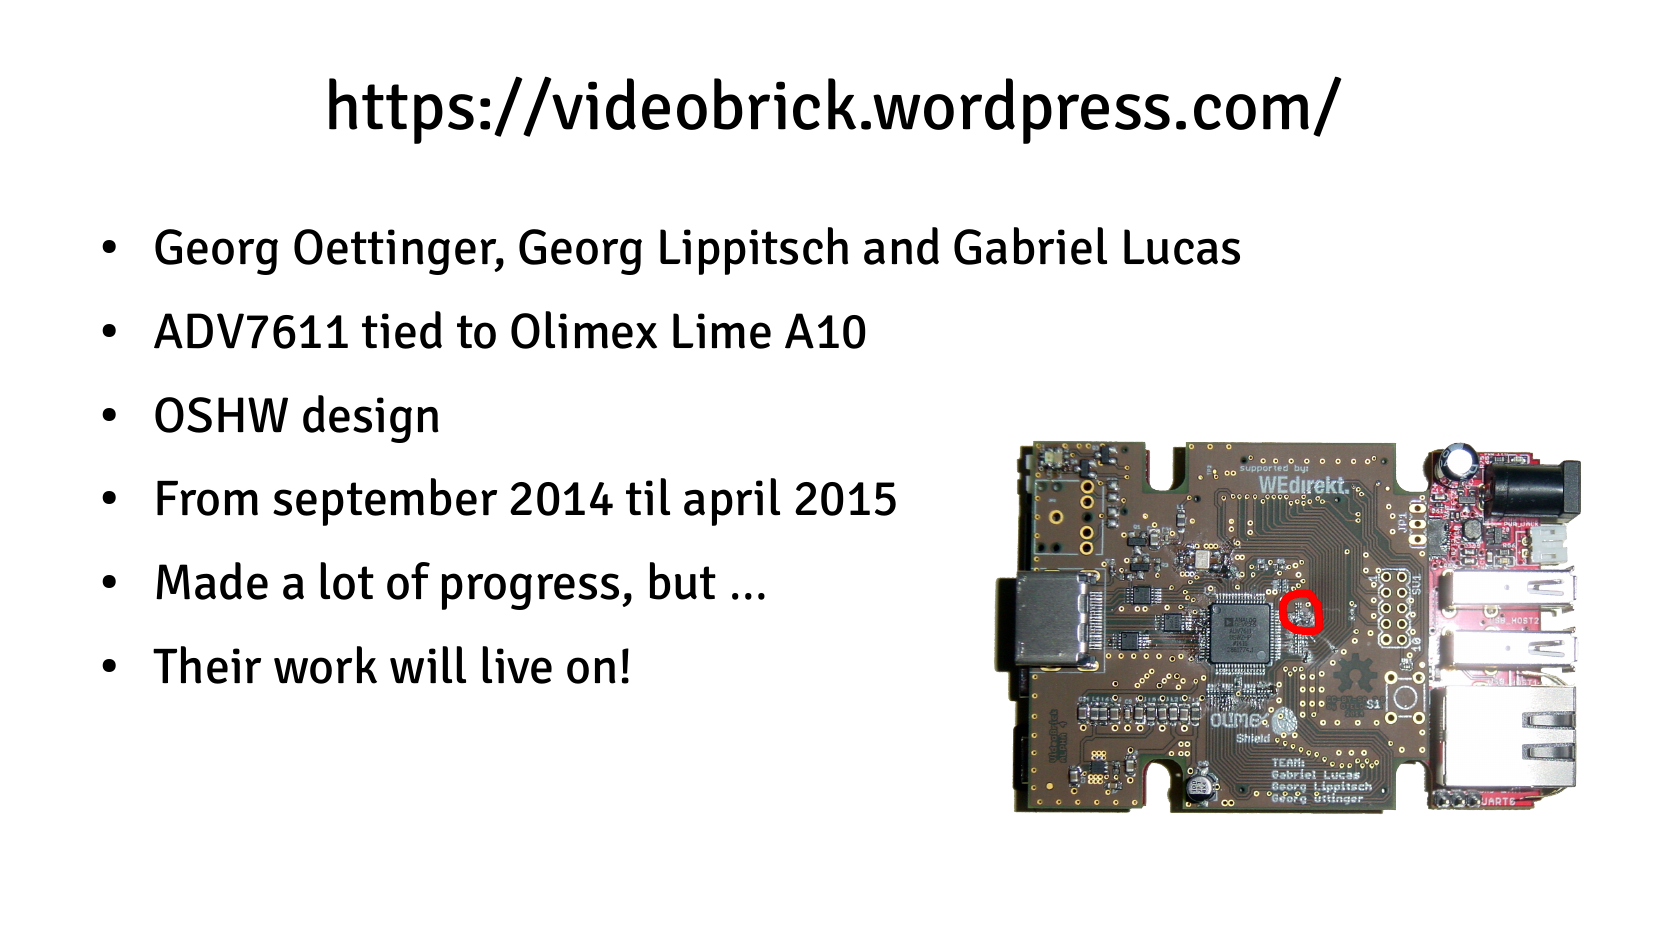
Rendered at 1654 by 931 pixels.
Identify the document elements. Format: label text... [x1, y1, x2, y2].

picture [990, 434, 1591, 819]
text_box https://videobrick.wordpress.com/ [90, 30, 1579, 186]
list Georg Oettinger, Georg Lippitsch and Gabriel Lucas ADV7611 tied to Olimex Lime A10 OSHW design From september 2014 til april 2015 Made a lot of progress, but … Their work will live on! [82, 217, 1571, 826]
